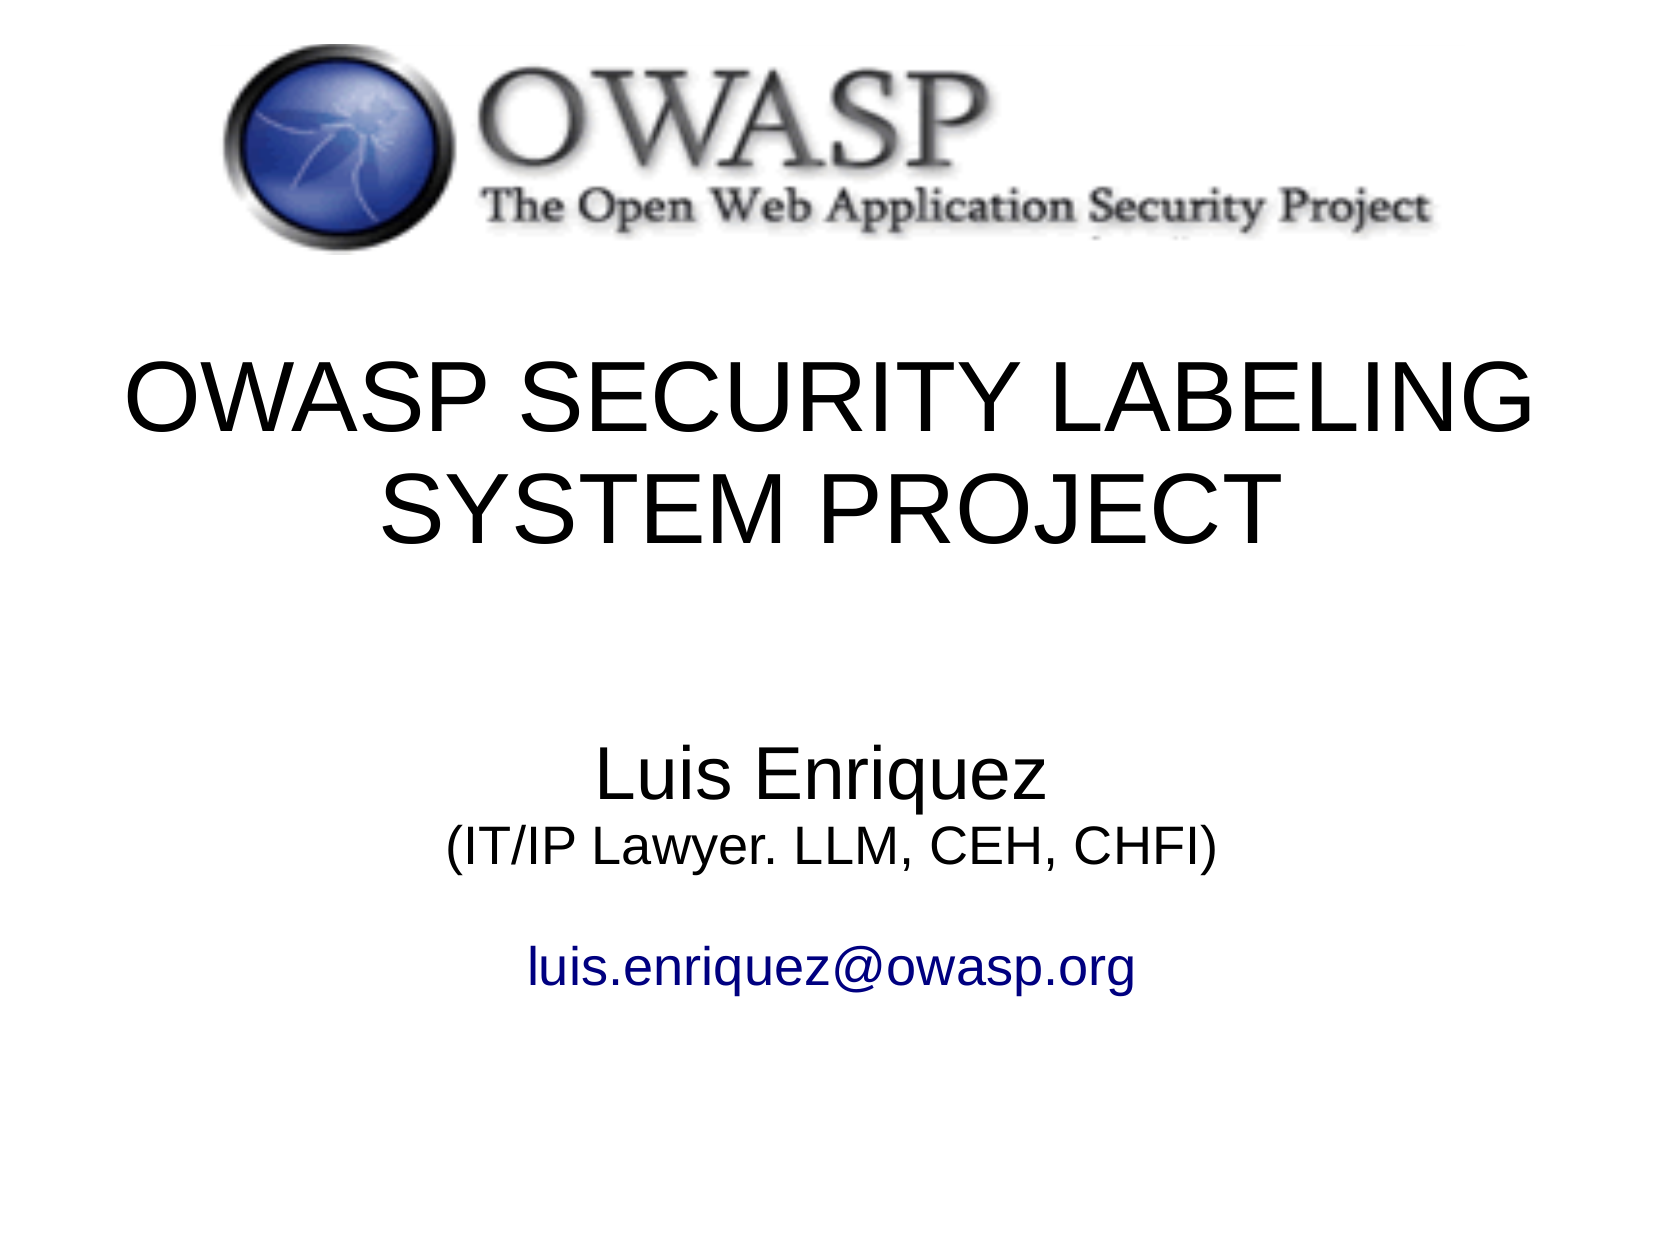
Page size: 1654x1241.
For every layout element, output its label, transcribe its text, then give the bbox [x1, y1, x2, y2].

subtitle Luis Enriquez (IT/IP Lawyer. LLM, CEH, CHFI) luis.enriquez@owasp.org [104, 320, 1561, 1179]
picture [210, 44, 1465, 256]
title OWASP SECURITY LABELING SYSTEM PROJECT [86, 229, 1576, 565]
